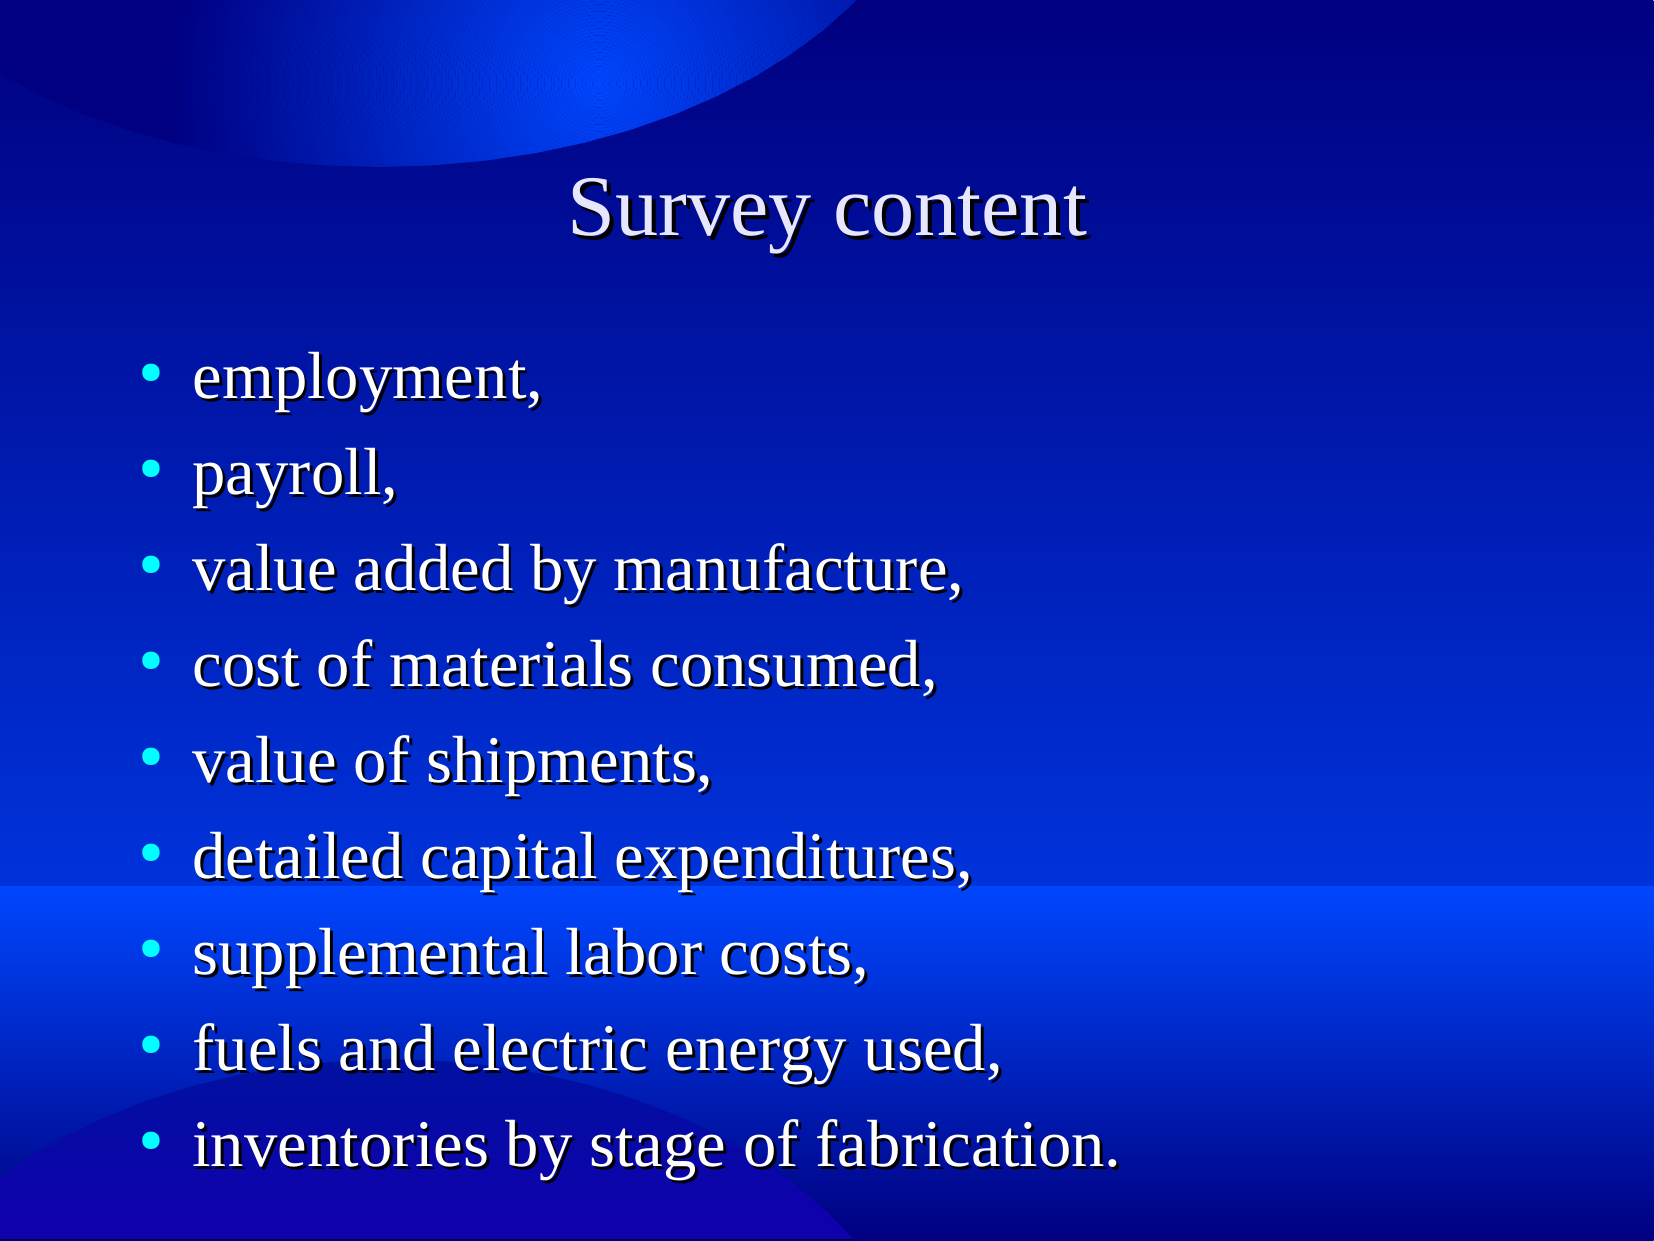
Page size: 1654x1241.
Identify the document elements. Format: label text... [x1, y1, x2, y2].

list employment, payroll, value added by manufacture, cost of materials consumed, value of shipments, detailed capital expenditures, supplemental labor costs, fuels and electric energy used, inventories by stage of fabrication. [121, 344, 1534, 1201]
title Survey content [121, 102, 1534, 310]
